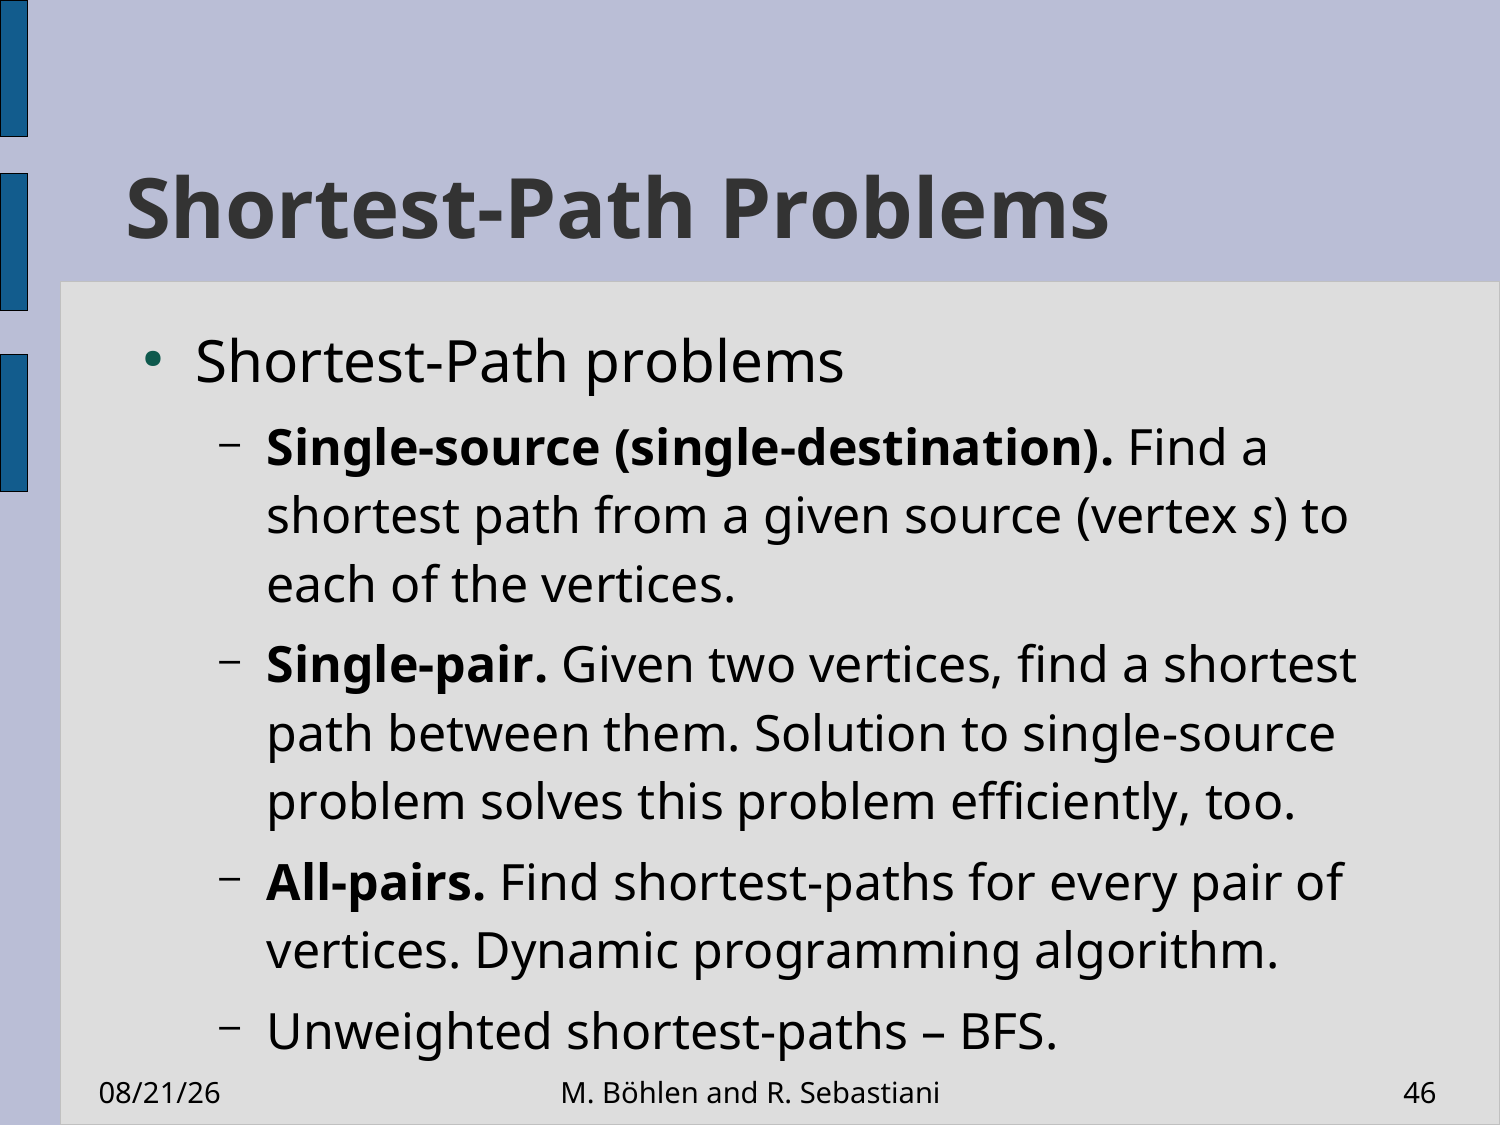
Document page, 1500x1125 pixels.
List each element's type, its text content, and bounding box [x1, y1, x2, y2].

title Shortest-Path Problems [110, 67, 1392, 271]
list Shortest-Path problems Single-source (single-destination). Find a shortest path from a given source (vertex s) to each of the vertices. Single-pair. Given two vertices, find a shortest path between them. Solution to single-source problem solves this problem efficiently, too. All-pairs. Find shortest-paths for every pair of vertices. Dynamic programming algorithm. Unweighted shortest-paths – BFS. [110, 312, 1392, 1037]
